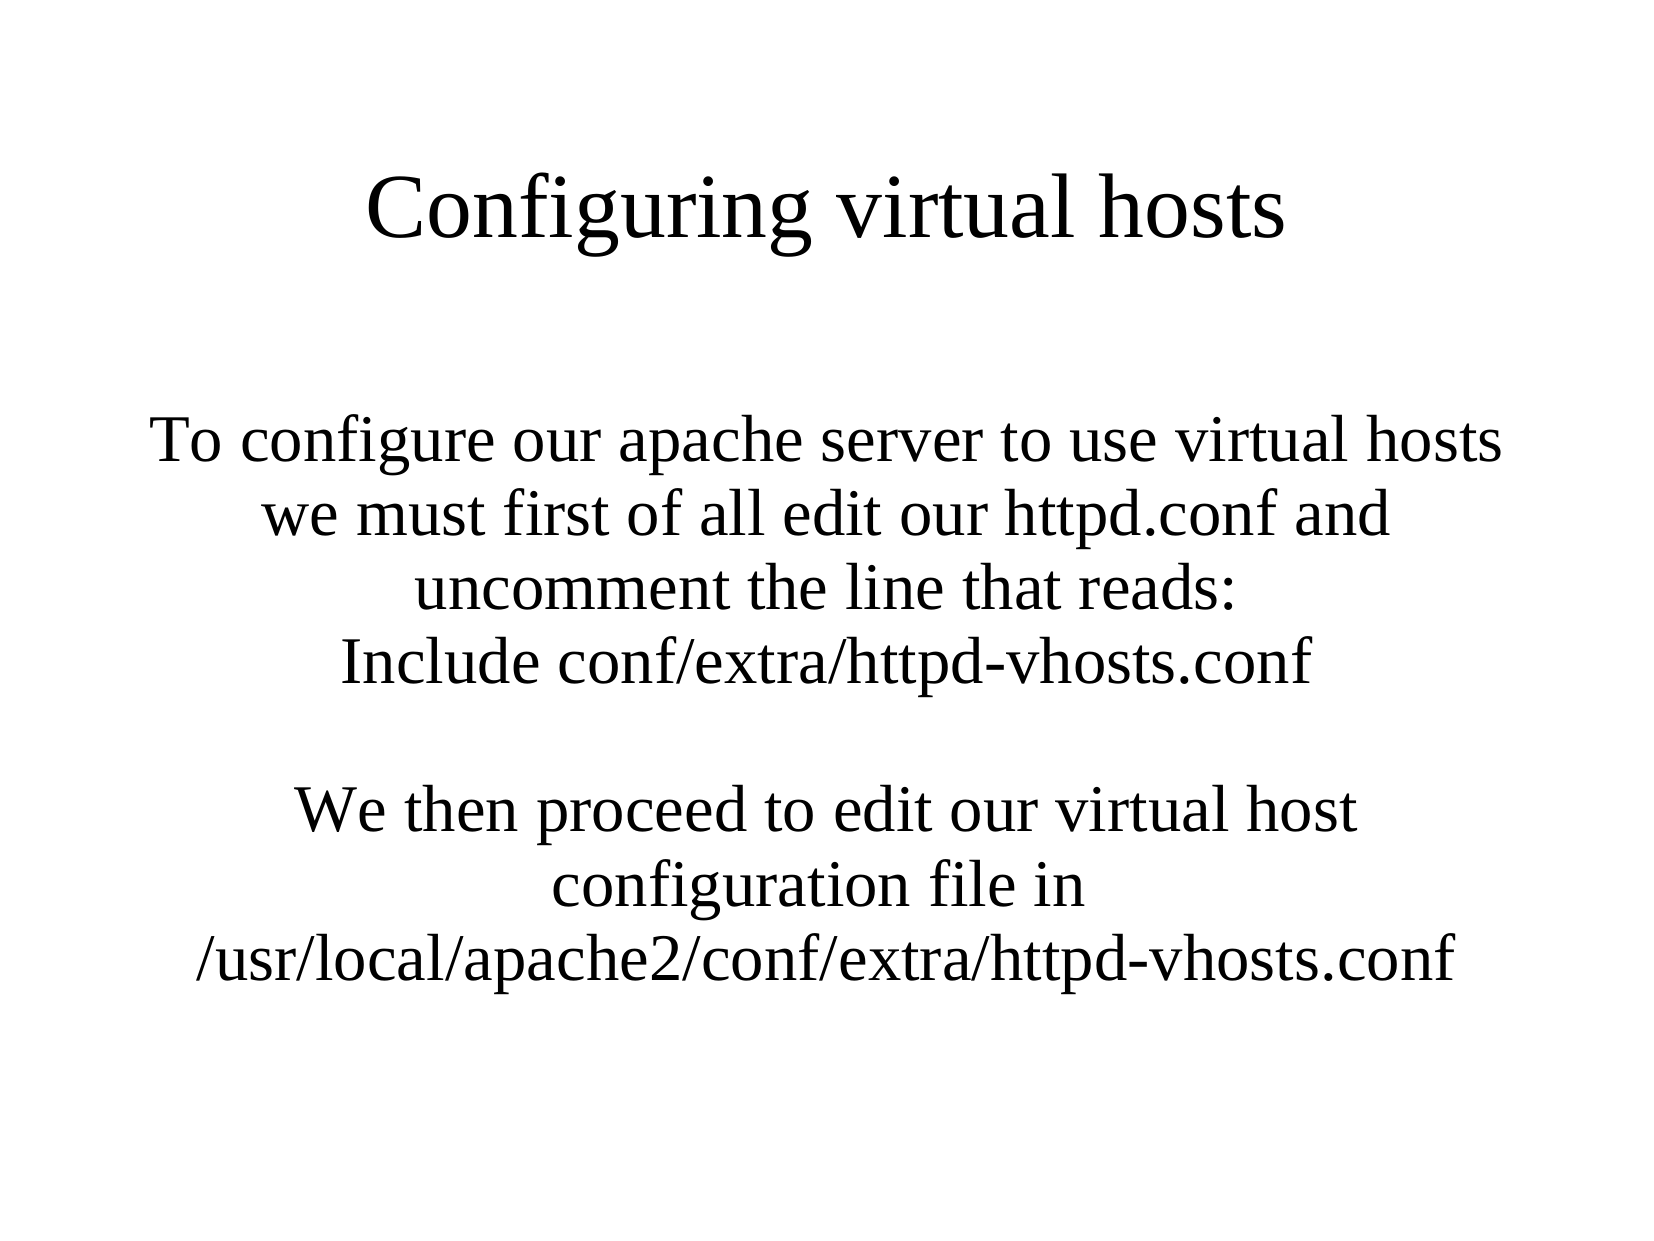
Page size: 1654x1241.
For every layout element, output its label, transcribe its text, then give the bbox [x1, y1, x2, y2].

title Configuring virtual hosts [121, 102, 1534, 311]
subtitle To configure our apache server to use virtual hosts we must first of all edit our httpd.conf and uncomment the line that reads: Include conf/extra/httpd-vhosts.conf We then proceed to edit our virtual host configuration file in /usr/local/apache2/conf/extra/httpd-vhosts.conf [121, 318, 1534, 1152]
